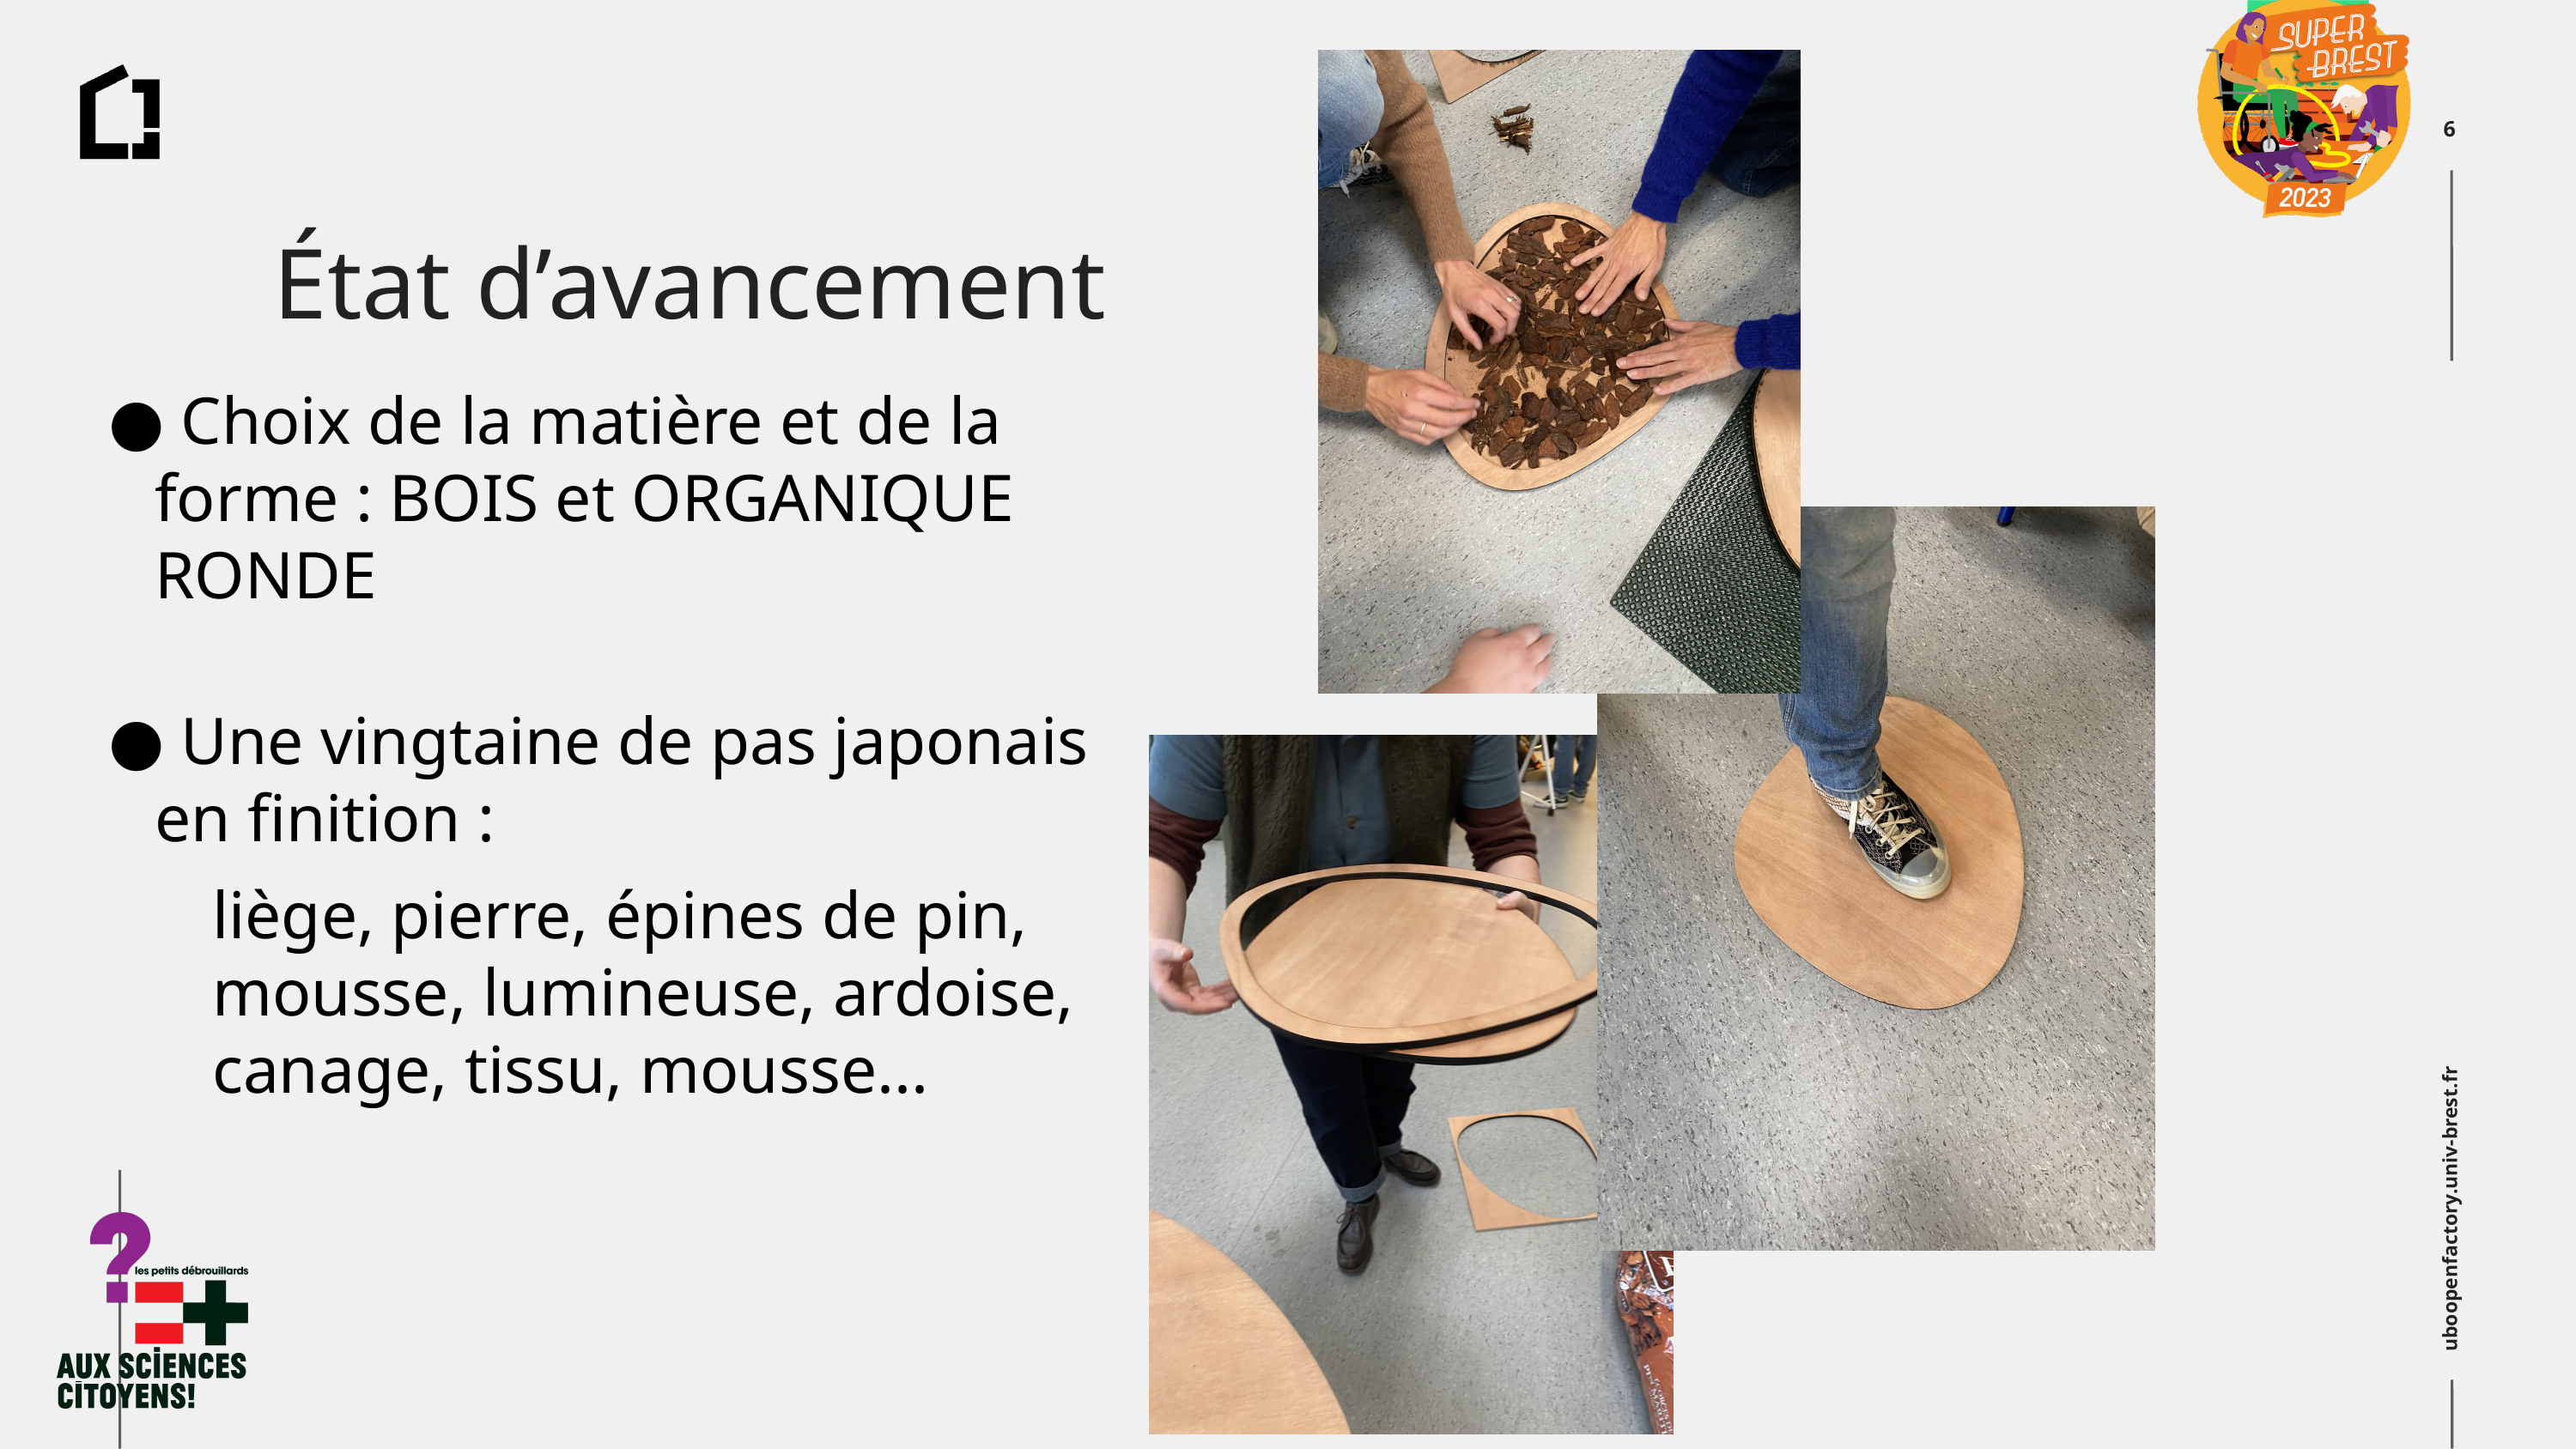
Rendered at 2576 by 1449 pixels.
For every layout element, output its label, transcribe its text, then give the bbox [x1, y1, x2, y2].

title État d’avancement [273, 217, 1318, 434]
slide_number <number> [2430, 93, 2456, 145]
picture [2175, 0, 2430, 239]
picture [1149, 50, 2155, 1434]
picture [57, 1212, 248, 1409]
picture [0, 0, 239, 239]
list Choix de la matière et de la forme : BOIS et ORGANIQUE RONDE Une vingtaine de pas japonais en finition : liège, pierre, épines de pin, mousse, lumineuse, ardoise, canage, tissu, mousse... [90, 379, 1116, 1068]
